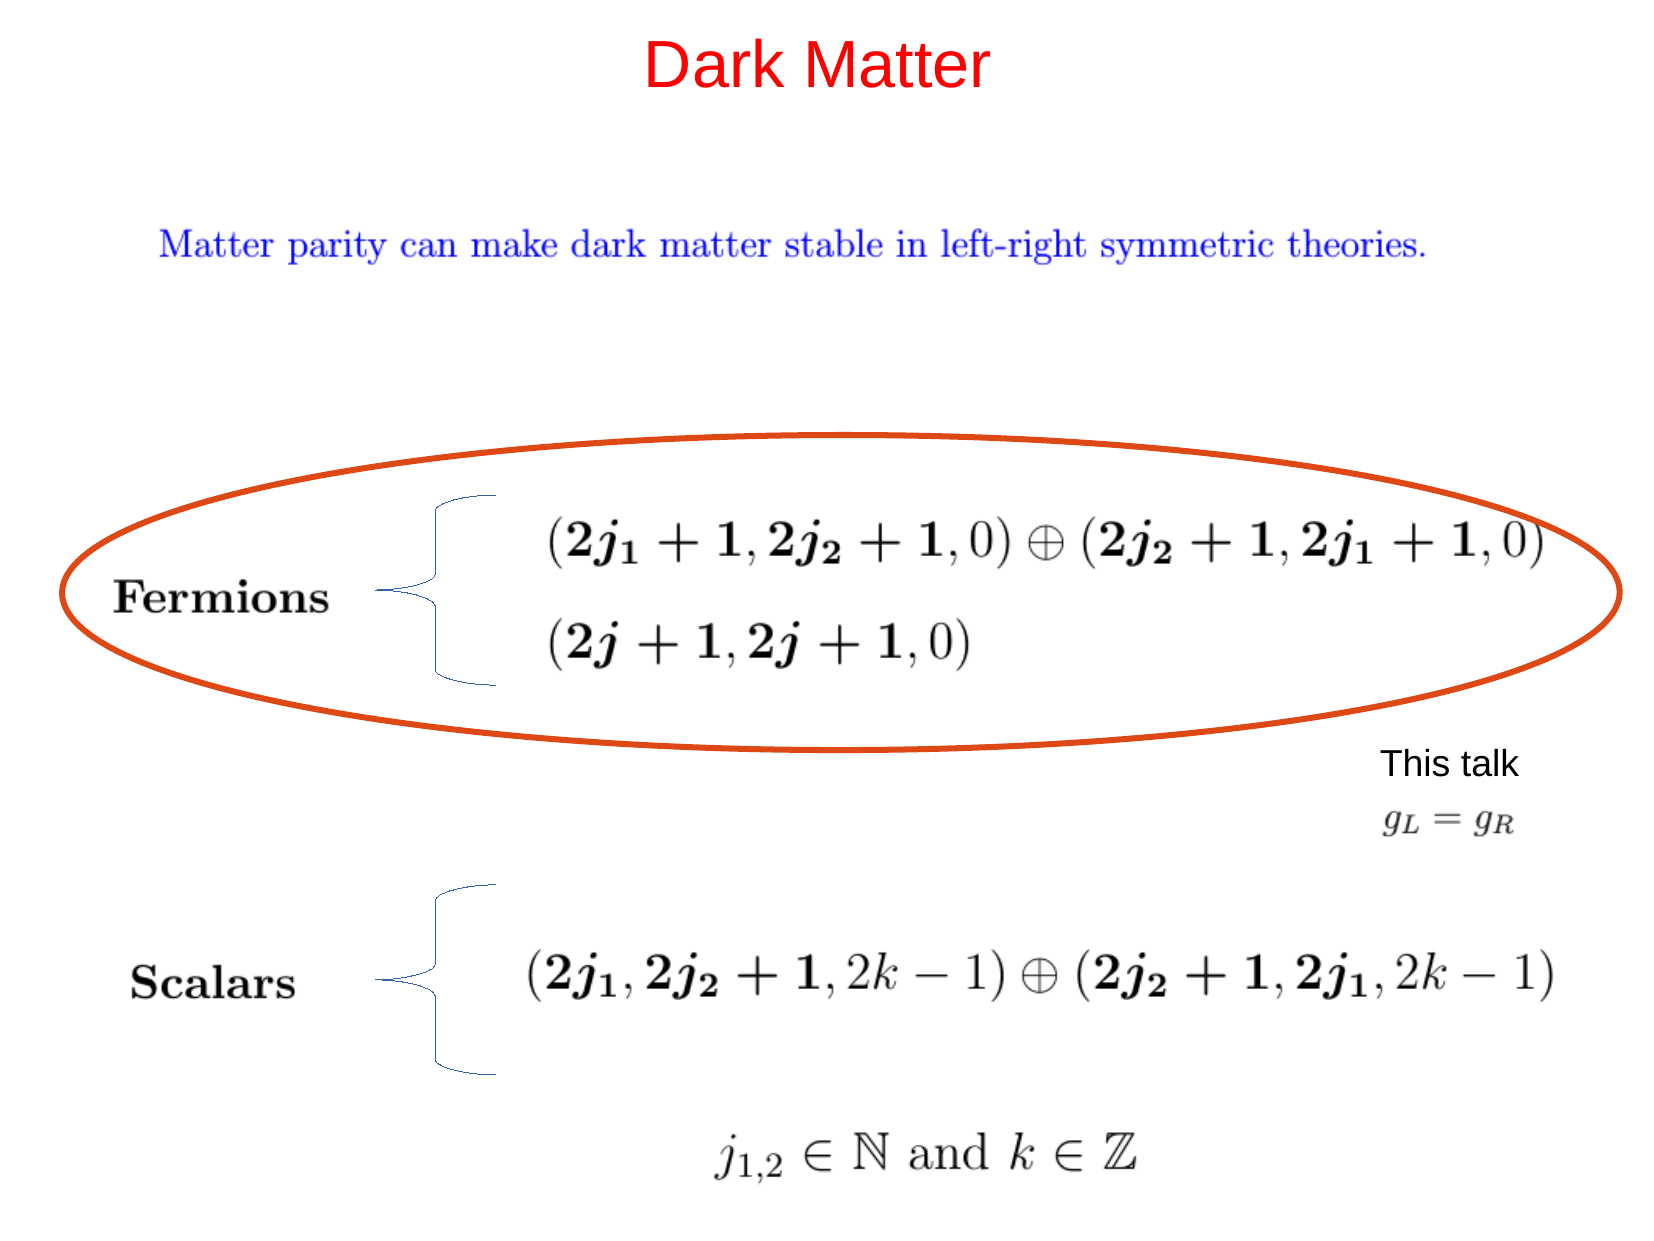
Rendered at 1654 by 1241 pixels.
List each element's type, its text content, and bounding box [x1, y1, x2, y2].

picture [143, 205, 1471, 298]
picture [1345, 468, 1591, 545]
picture [90, 929, 348, 1041]
picture [92, 641, 128, 661]
picture [702, 1117, 1141, 1186]
picture [1370, 788, 1542, 846]
picture [92, 553, 346, 661]
text_box This talk [1365, 735, 1535, 792]
picture [469, 893, 1564, 1022]
picture [504, 468, 1591, 685]
title Dark Matter [83, 0, 1572, 168]
